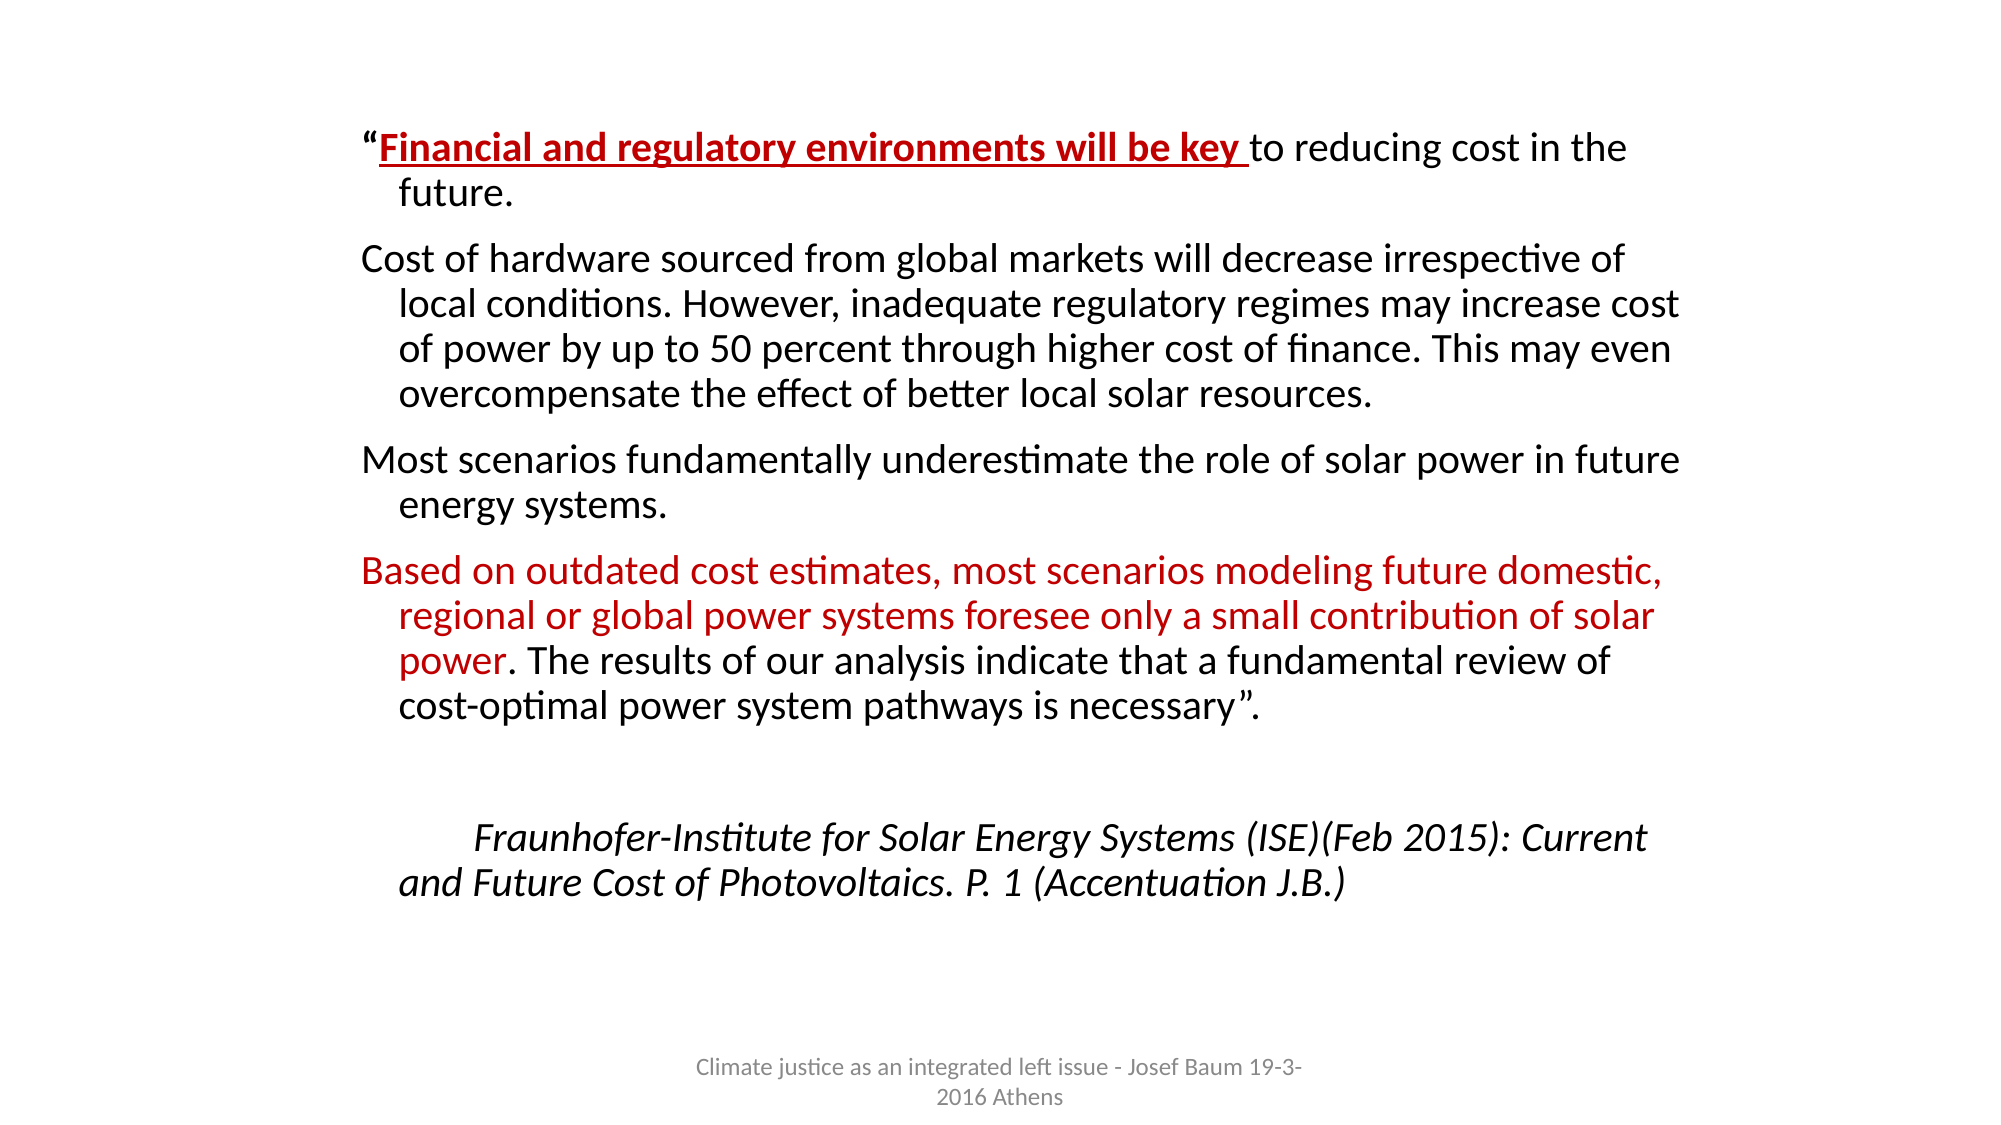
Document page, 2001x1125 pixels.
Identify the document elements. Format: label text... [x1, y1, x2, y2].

text_box Climate justice as an integrated left issue - Josef Baum 19-3-2016 Athens [662, 1042, 1338, 1103]
list “Financial and regulatory environments will be key to reducing cost in the future. Cost of hardware sourced from global markets will decrease irrespective of local conditions. However, inadequate regulatory regimes may increase cost of power by up to 50 percent through higher cost of finance. This may even overcompensate the effect of better local solar resources. Most scenarios fundamentally underestimate the role of solar power in future energy systems. Based on outdated cost estimates, most scenarios modeling future domestic, regional or global power systems foresee only a small contribution of solar power. The results of our analysis indicate that a fundamental review of cost-optimal power system pathways is necessary”. Fraunhofer-Institute for Solar Energy Systems (ISE)(Feb 2015): Current and Future Cost of Photovoltaics. P. 1 (Accentuation J.B.) [308, 113, 1713, 1049]
title [137, 59, 1863, 278]
